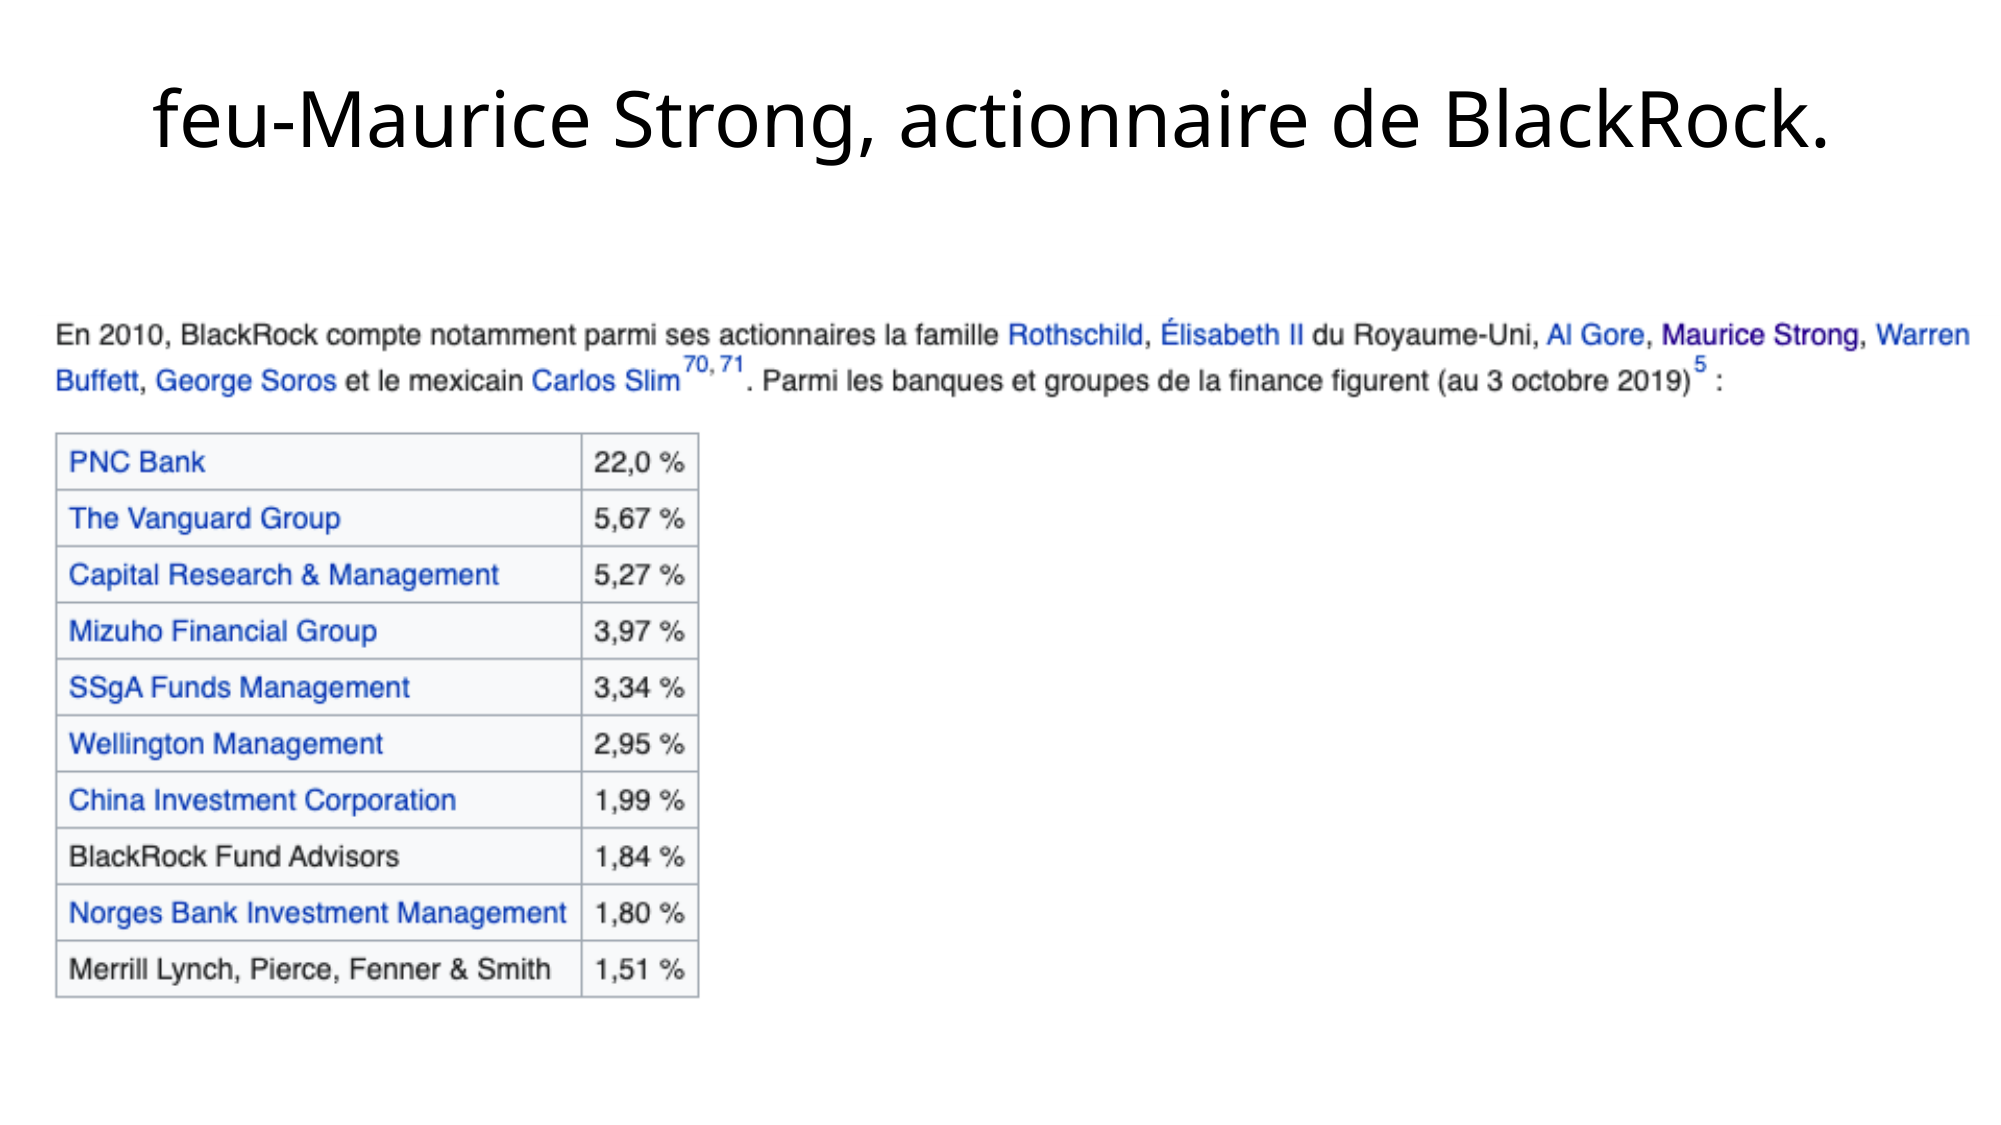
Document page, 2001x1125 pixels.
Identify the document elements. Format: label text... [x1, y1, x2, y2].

picture [37, 314, 2000, 1034]
title feu-Maurice Strong, actionnaire de BlackRock. [137, 59, 1863, 278]
